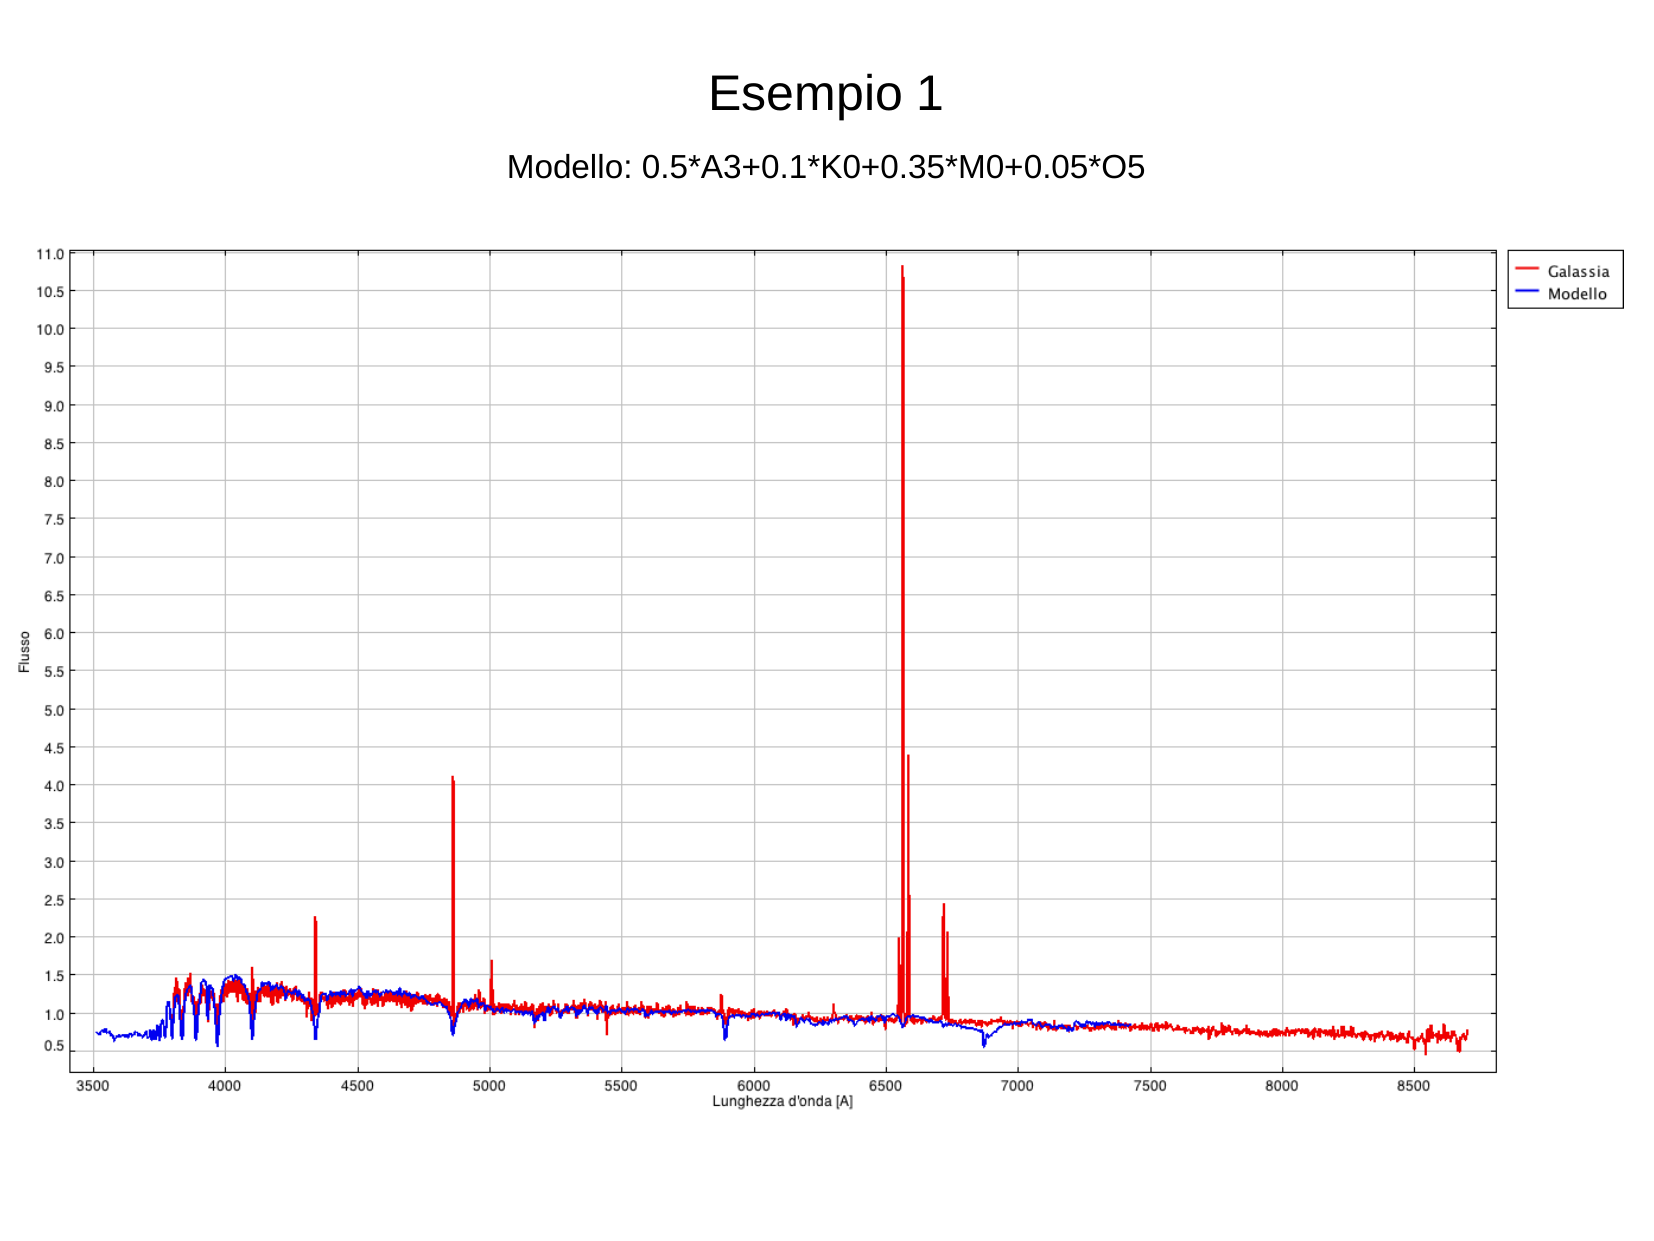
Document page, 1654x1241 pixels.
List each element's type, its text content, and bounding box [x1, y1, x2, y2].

picture [16, 244, 1624, 1112]
title Esempio 1 Modello: 0.5*A3+0.1*K0+0.35*M0+0.05*O5 [82, 49, 1571, 244]
